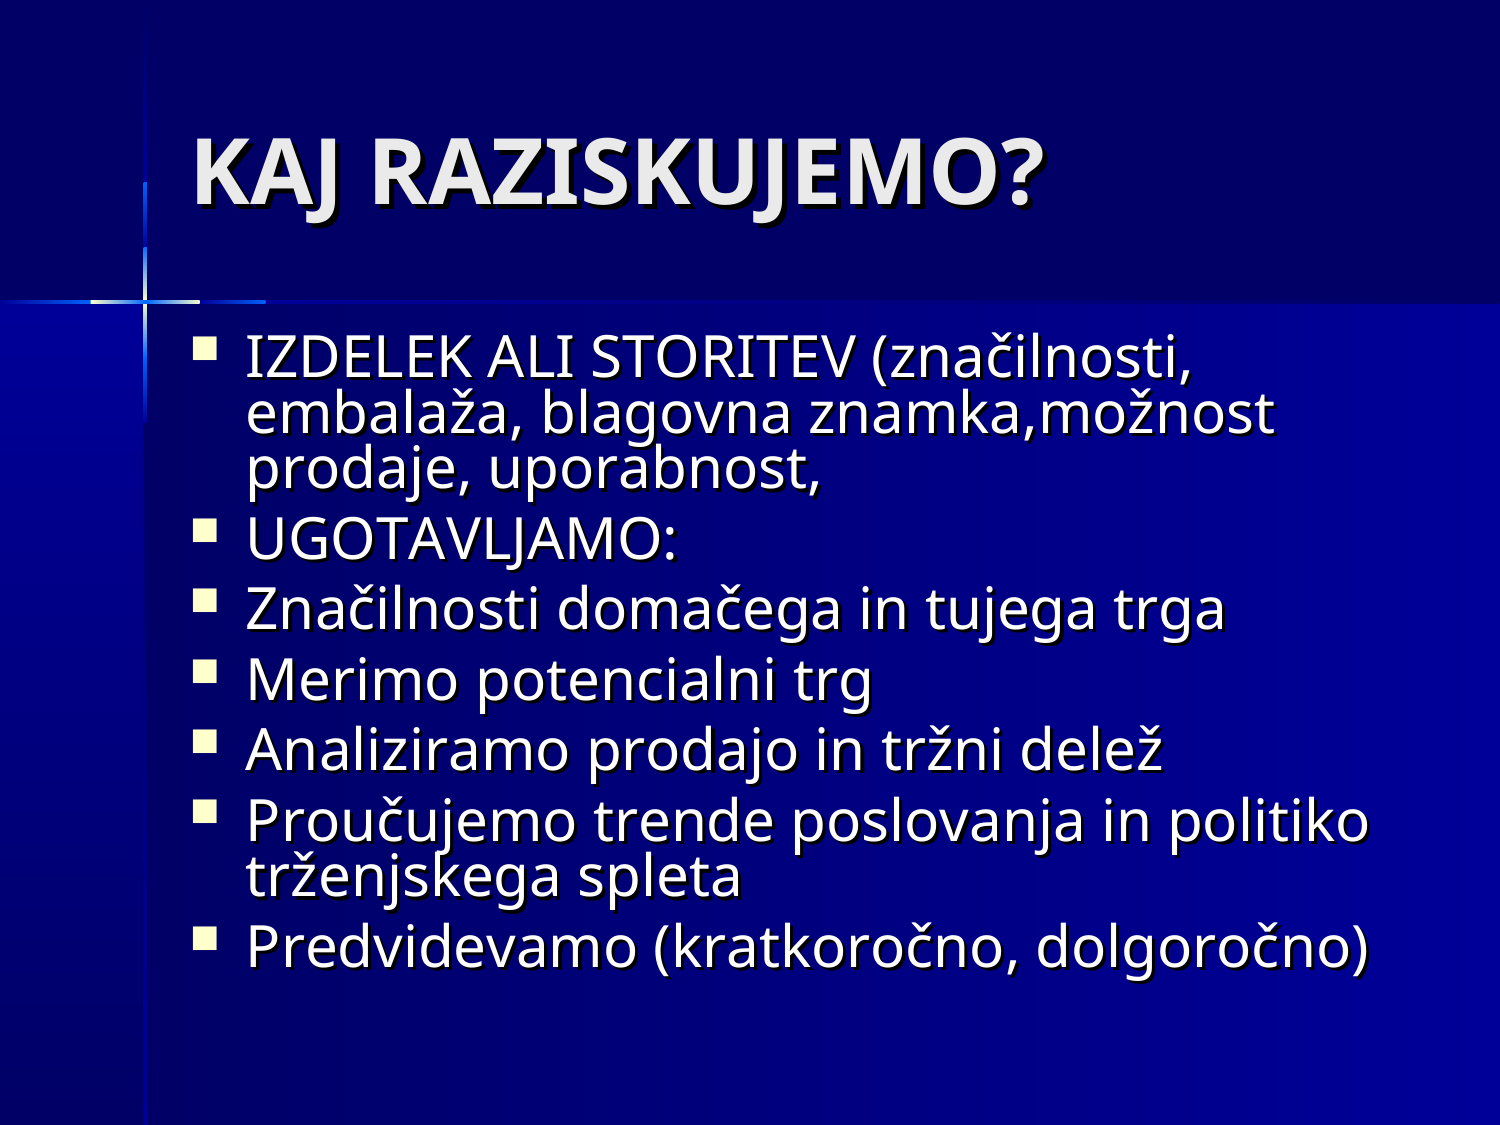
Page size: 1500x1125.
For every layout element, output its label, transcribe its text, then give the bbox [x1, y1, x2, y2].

title KAJ RAZISKUJEMO? [174, 49, 1413, 285]
list IZDELEK ALI STORITEV (značilnosti, embalaža, blagovna znamka,možnost prodaje, uporabnost, UGOTAVLJAMO: Značilnosti domačega in tujega trga Merimo potencialni trg Analiziramo prodajo in tržni delež Proučujemo trende poslovanja in politiko trženjskega spleta Predvidevamo (kratkoročno, dolgoročno) [174, 324, 1413, 1001]
